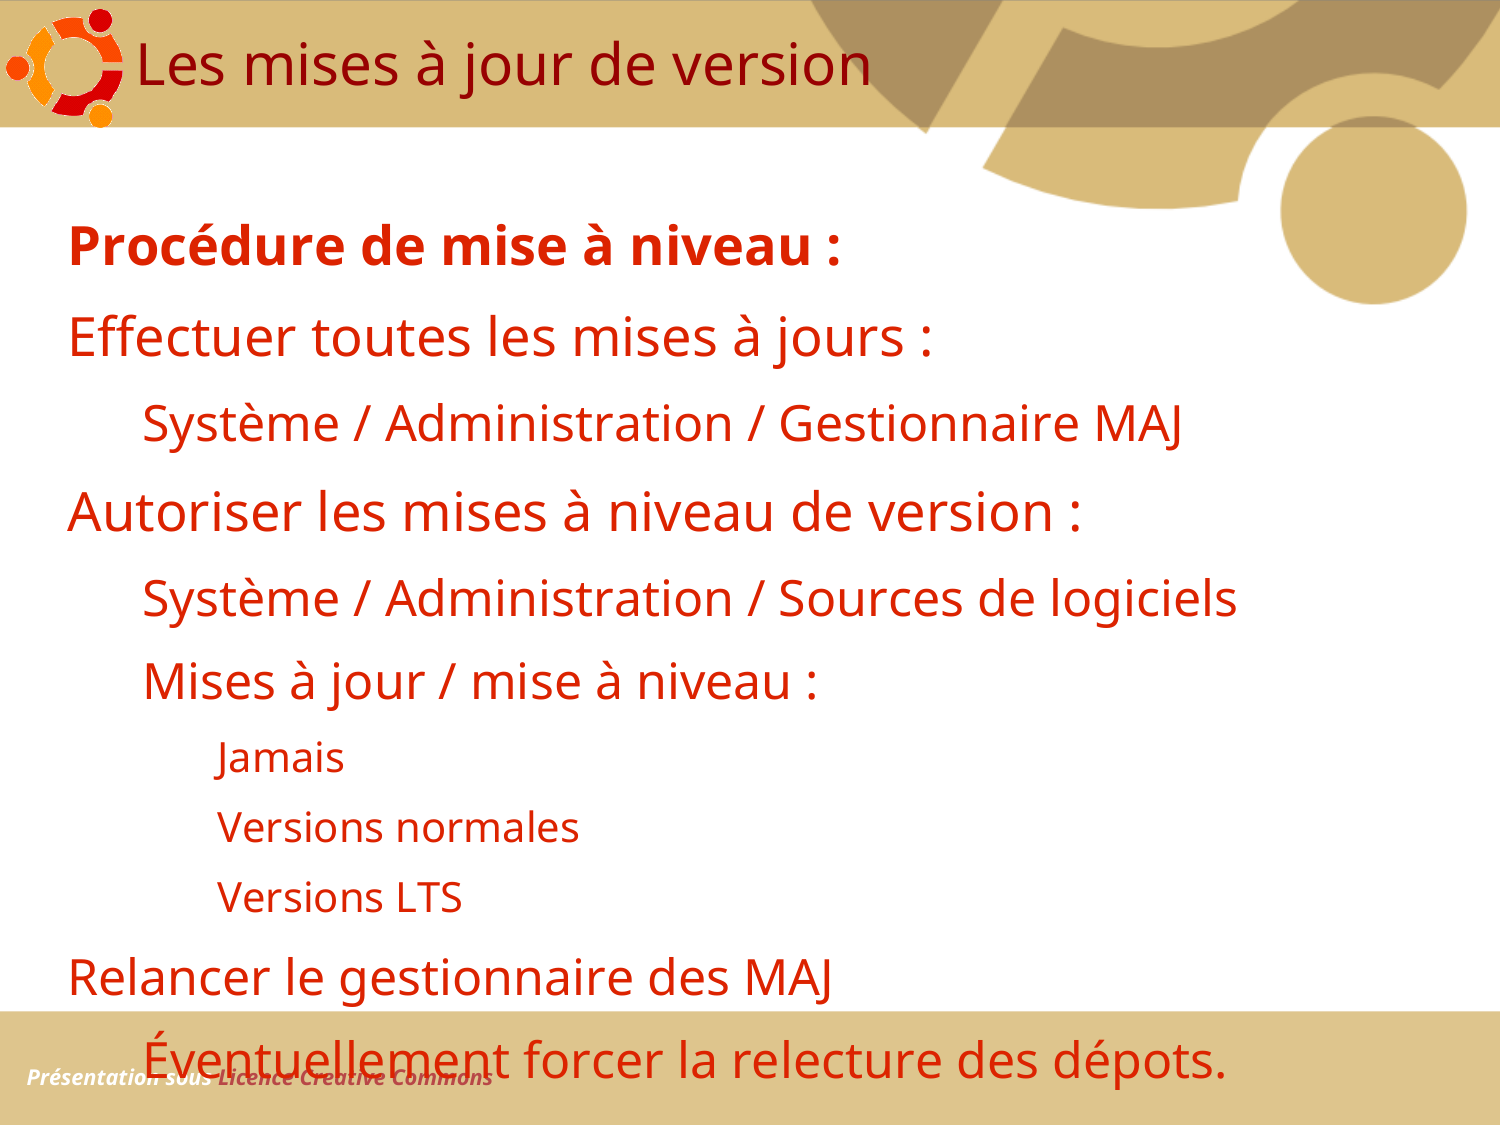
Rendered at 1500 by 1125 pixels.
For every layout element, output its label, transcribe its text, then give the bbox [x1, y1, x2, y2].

list Procédure de mise à niveau : Effectuer toutes les mises à jours : Système / Administration / Gestionnaire MAJ Autoriser les mises à niveau de version : Système / Administration / Sources de logiciels Mises à jour / mise à niveau : Jamais Versions normales Versions LTS Relancer le gestionnaire des MAJ Éventuellement forcer la relecture des dépots. [67, 206, 1418, 1012]
picture [0, 0, 1500, 557]
title Les mises à jour de version [135, 0, 1417, 177]
